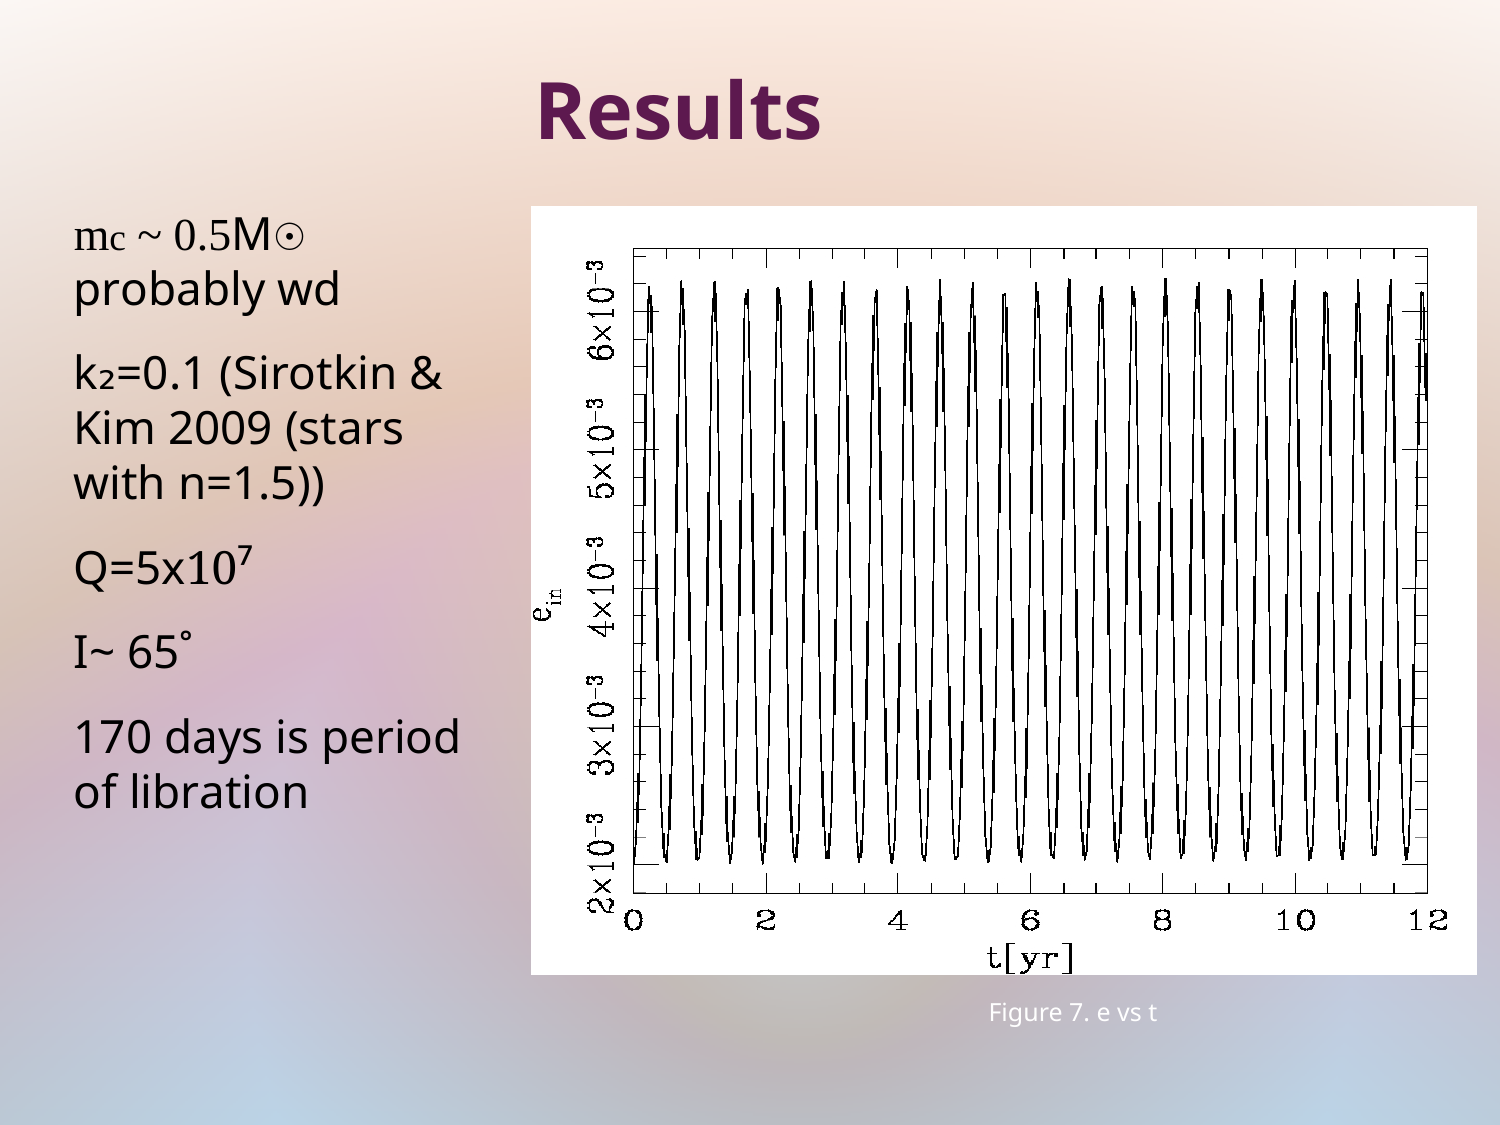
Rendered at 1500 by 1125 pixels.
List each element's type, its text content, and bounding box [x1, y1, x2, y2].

picture [0, 0, 1500, 1125]
title Results [75, 52, 1263, 240]
text_box Figure 7. e vs t [973, 988, 1173, 1034]
list mc ~ 0.5M☉ probably wd k₂=0.1 (Sirotkin & Kim 2009 (stars with n=1.5))‏ Q=5x10⁷ I~ 65˚ 170 days is period of libration [59, 197, 502, 1004]
